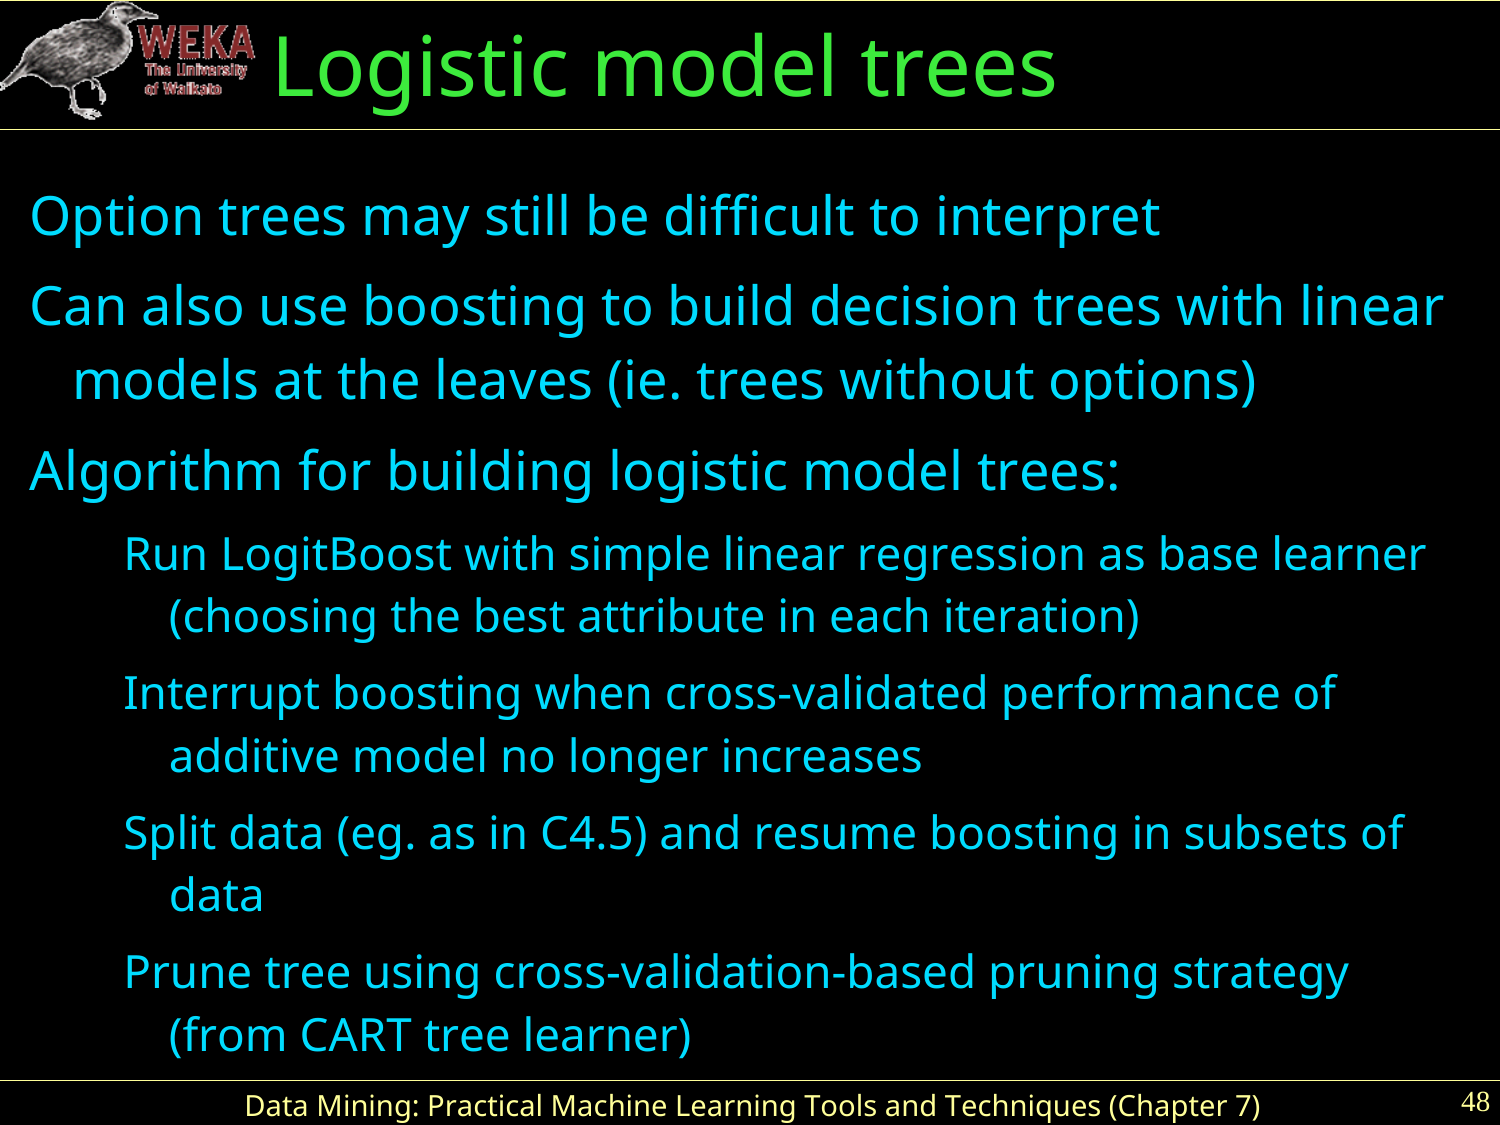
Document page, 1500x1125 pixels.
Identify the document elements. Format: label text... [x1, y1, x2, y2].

list Option trees may still be difficult to interpret Can also use boosting to build decision trees with linear models at the leaves (ie. trees without options) Algorithm for building logistic model trees: Run LogitBoost with simple linear regression as base learner (choosing the best attribute in each iteration) Interrupt boosting when cross-validated performance of additive model no longer increases Split data (eg. as in C4.5) and resume boosting in subsets of data Prune tree using cross-validation-based pruning strategy (from CART tree learner) [29, 177, 1477, 1093]
title Logistic model trees [295, 0, 1486, 159]
picture [0, 1, 266, 129]
